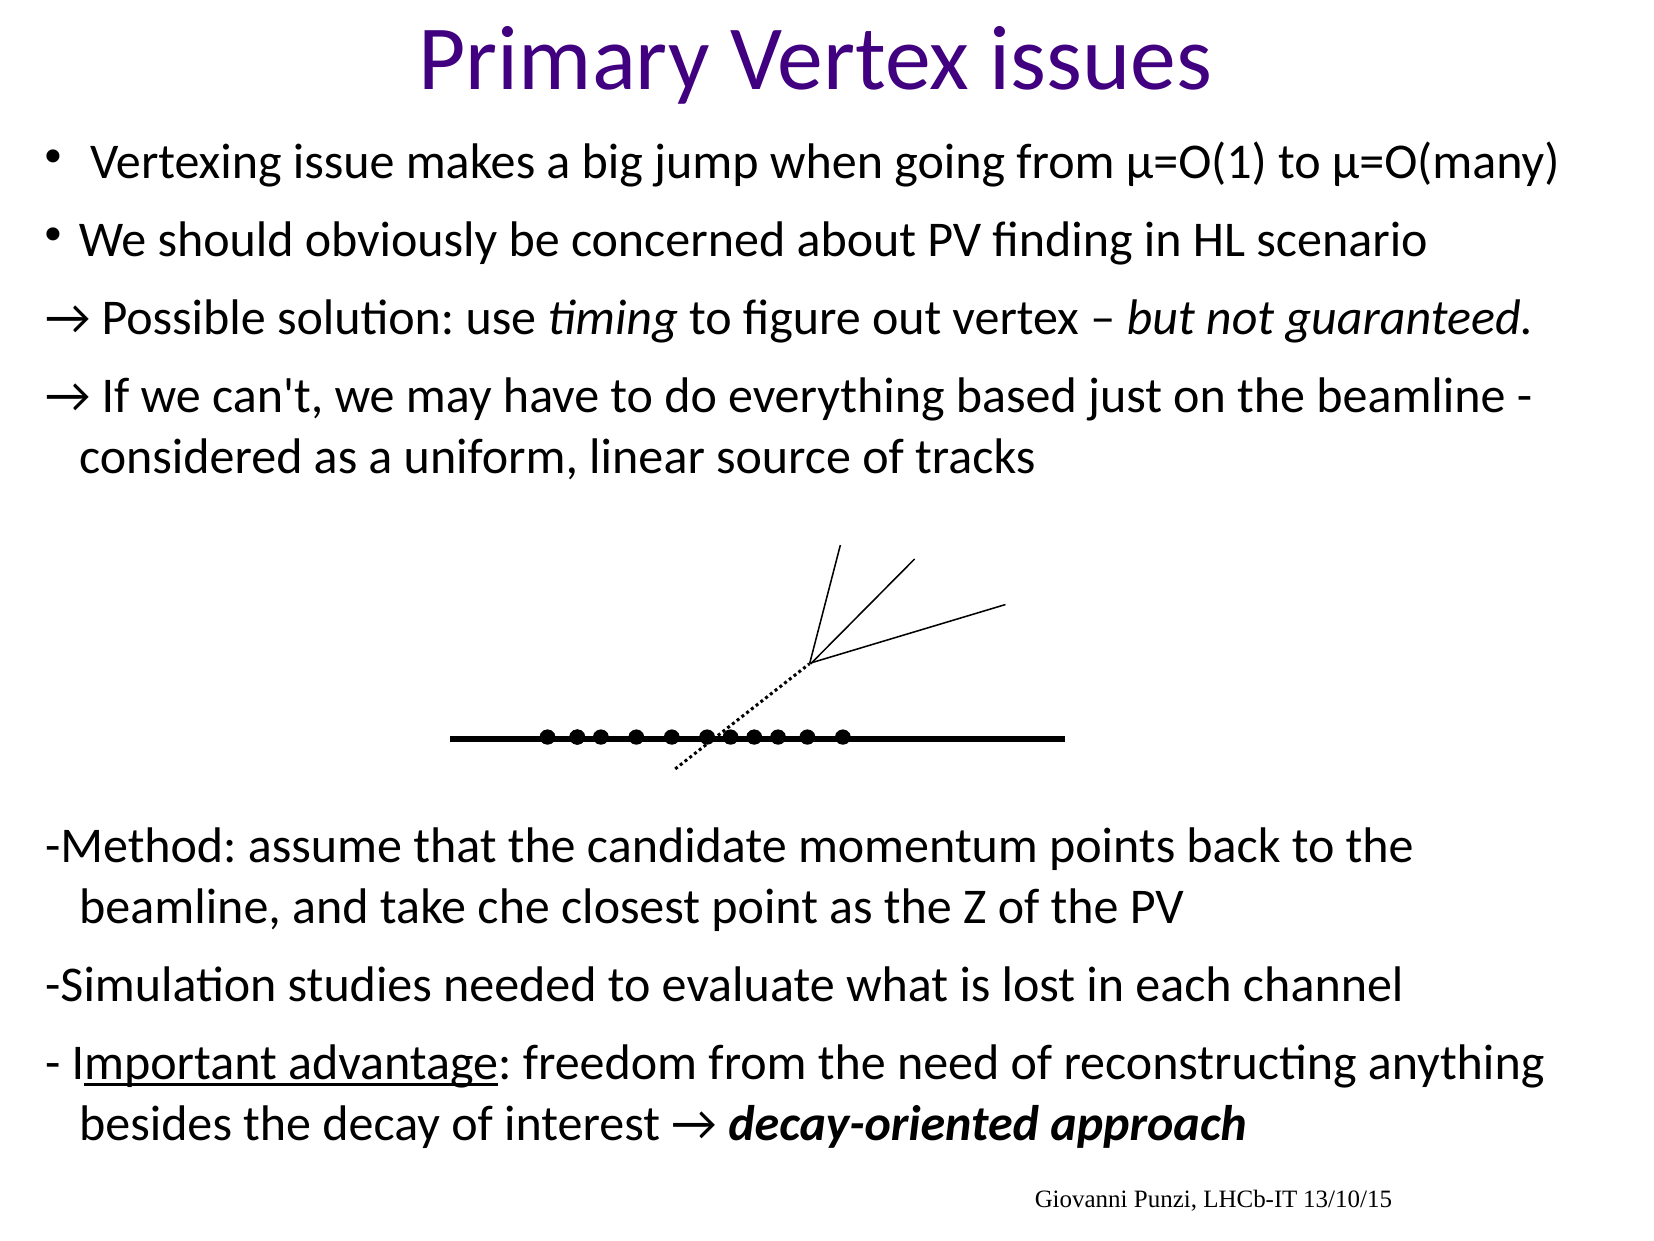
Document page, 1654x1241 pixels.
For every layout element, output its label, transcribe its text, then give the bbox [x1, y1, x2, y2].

text_box [835, 730, 851, 744]
title Primary Vertex issues [82, 0, 1571, 105]
text_box [629, 730, 644, 744]
list Vertexing issue makes a big jump when going from µ=O(1) to µ=O(many) We should obviously be concerned about PV finding in HL scenario → Possible solution: use timing to figure out vertex – but not guaranteed. → If we can't, we may have to do everything based just on the beamline - considered as a uniform, linear source of tracks -Method: assume that the candidate momentum points back to the beamline, and take che closest point as the Z of the PV -Simulation studies needed to evaluate what is lost in each channel - Important advantage: freedom from the need of reconstructing anything besides the decay of interest → decay-oriented approach [29, 120, 1635, 1186]
text_box [723, 730, 738, 744]
text_box [570, 730, 585, 744]
text_box [699, 730, 715, 744]
text_box [770, 730, 786, 744]
text_box [540, 730, 555, 744]
text_box [593, 730, 609, 744]
text_box [747, 730, 762, 744]
text_box [800, 730, 815, 744]
text_box [664, 730, 679, 744]
